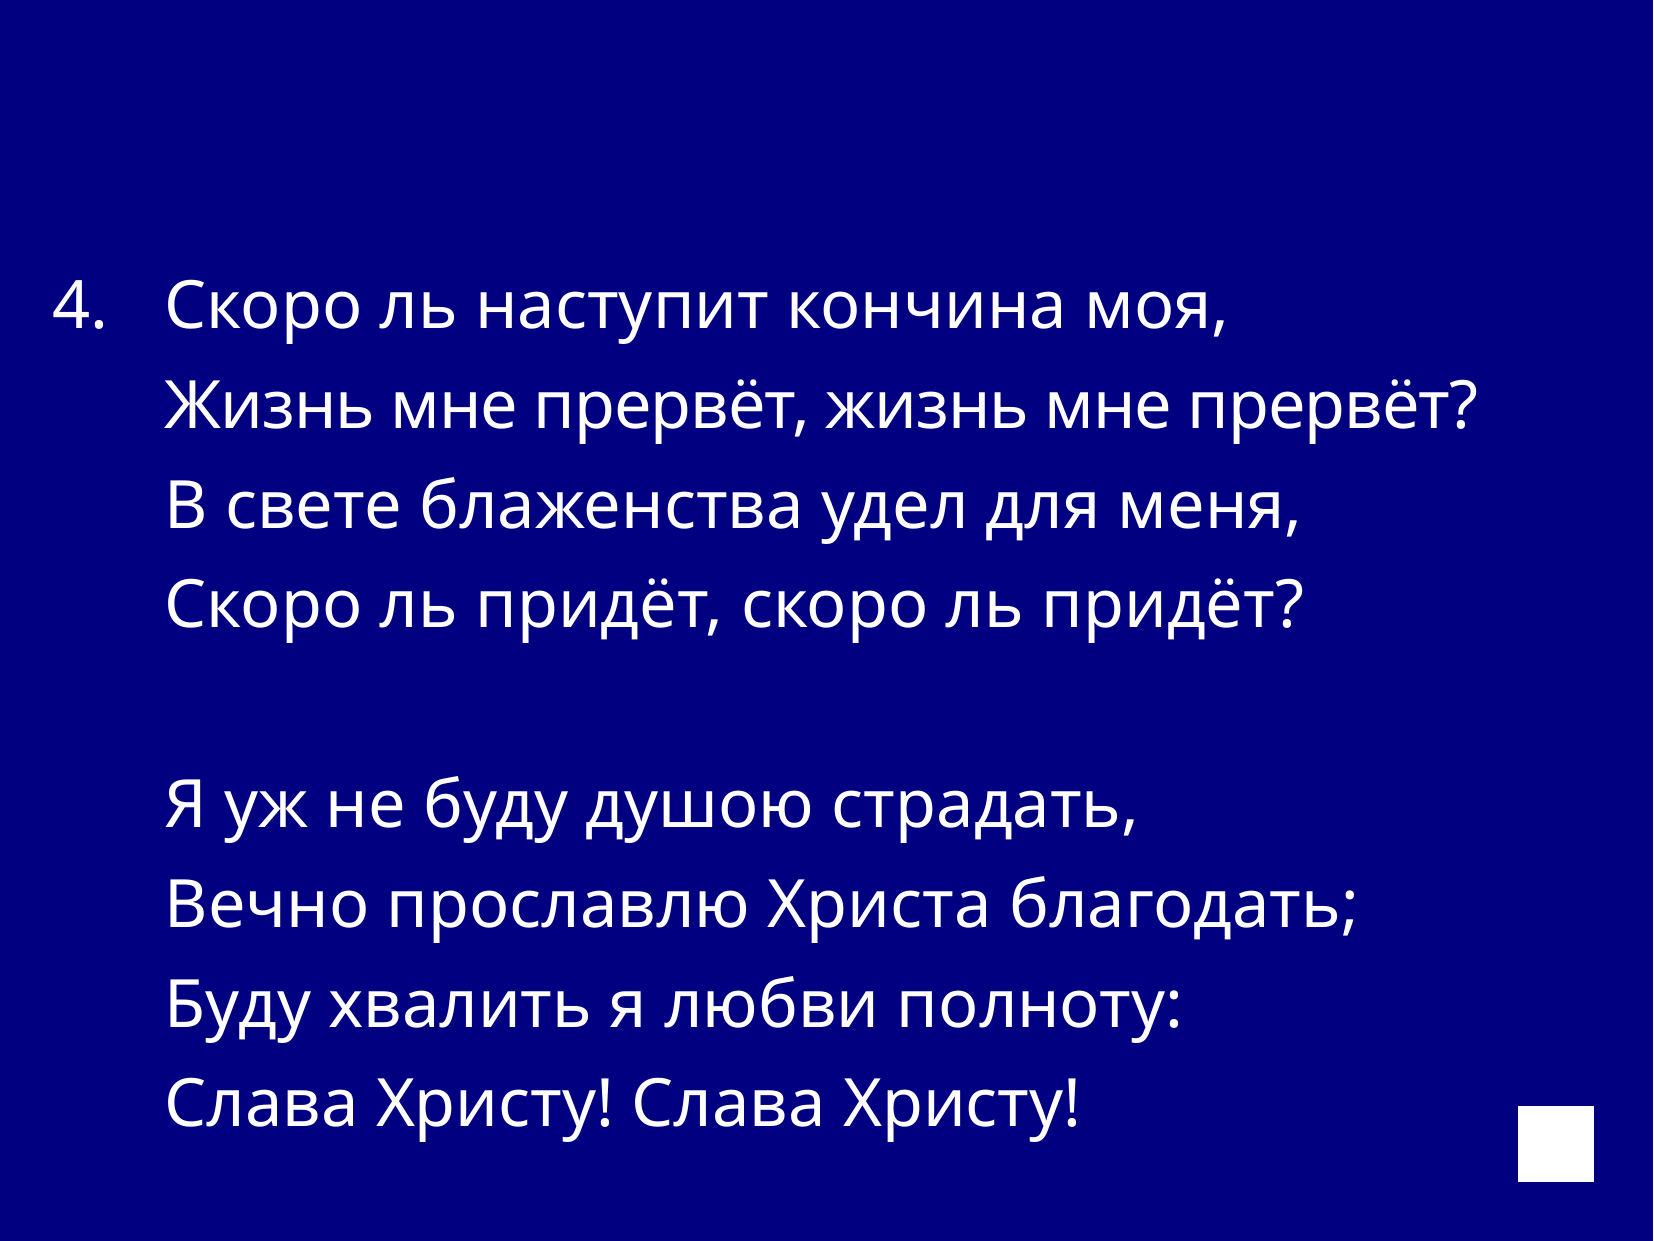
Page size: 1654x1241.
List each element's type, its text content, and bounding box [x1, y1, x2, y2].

text_box [1518, 1106, 1594, 1182]
text_box 4. Скоро ль наступит кончина моя, Жизнь мне прервёт, жизнь мне прервёт? В свете блаженства удел для меня, Скоро ль придёт, скоро ль придёт? Я уж не буду душою страдать, Вечно прославлю Христа благодать; Буду хвалить я любви полноту: Слава Христу! Слава Христу! [37, 150, 1653, 1163]
